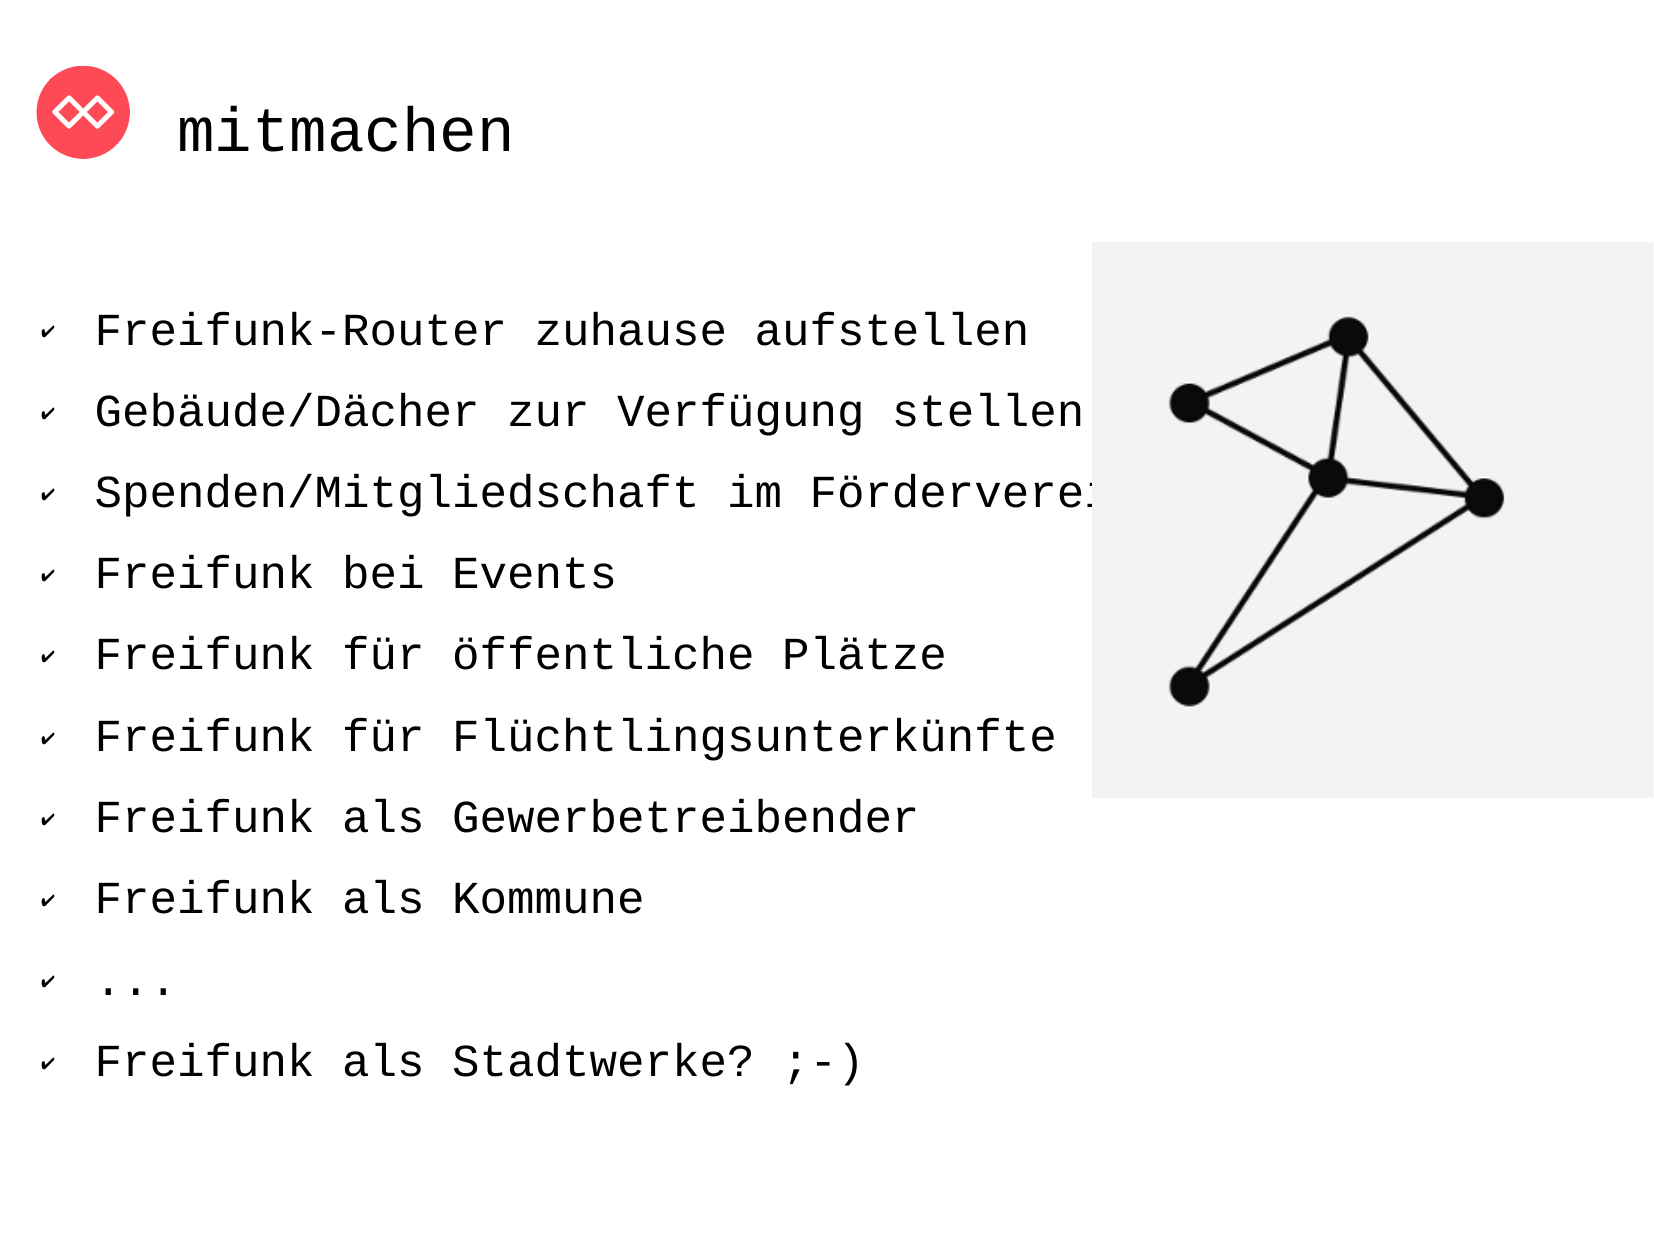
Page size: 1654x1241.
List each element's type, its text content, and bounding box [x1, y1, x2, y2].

title mitmachen [177, 31, 1565, 239]
list Freifunk-Router zuhause aufstellen Gebäude/Dächer zur Verfügung stellen Spenden/Mitgliedschaft im Förderverein Freifunk bei Events Freifunk für öffentliche Plätze Freifunk für Flüchtlingsunterkünfte Freifunk als Gewerbetreibender Freifunk als Kommune ... Freifunk als Stadtwerke? ;-) [23, 307, 1152, 1091]
picture [17, 46, 149, 178]
picture [1092, 242, 1654, 798]
